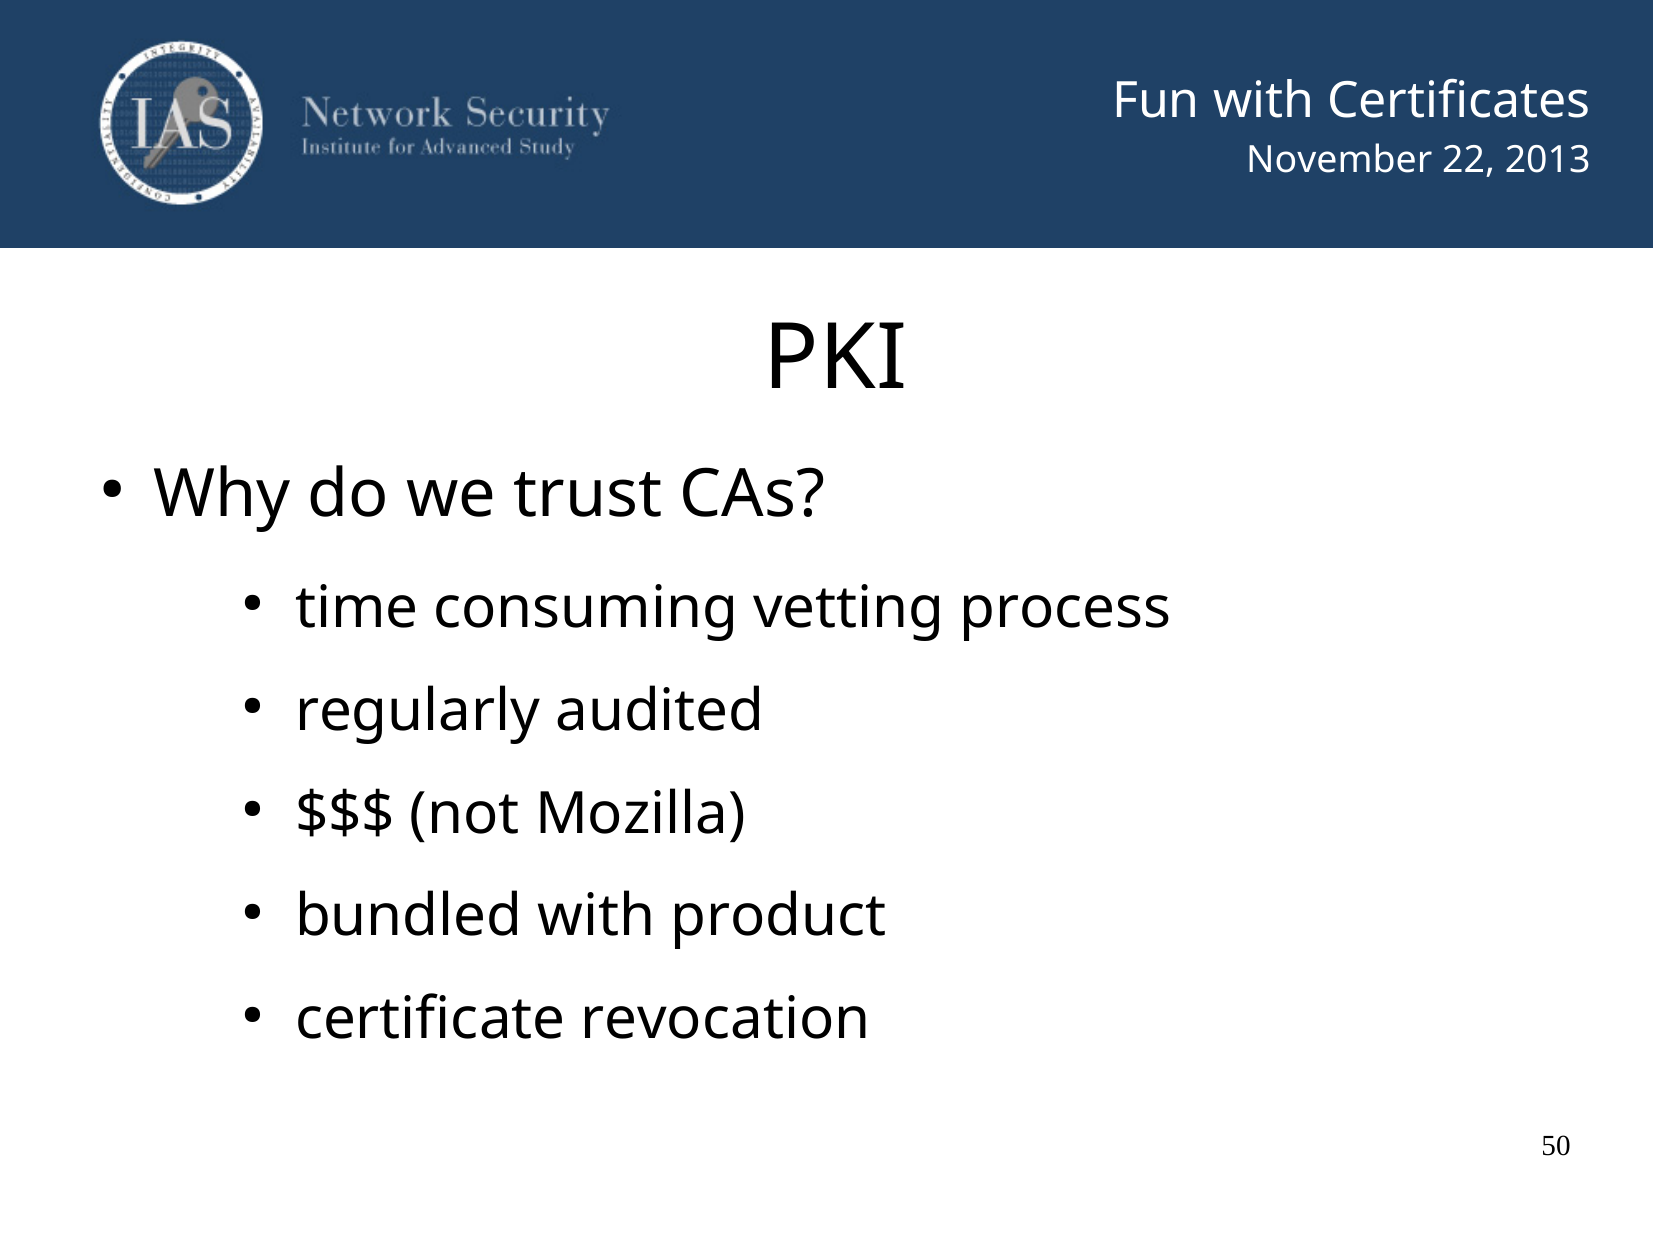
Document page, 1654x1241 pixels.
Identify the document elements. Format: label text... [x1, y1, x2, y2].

list PKI Why do we trust CAs? time consuming vetting process regularly audited $$$ (not Mozilla) bundled with product certificate revocation [82, 290, 1571, 1088]
picture [0, 0, 1653, 248]
